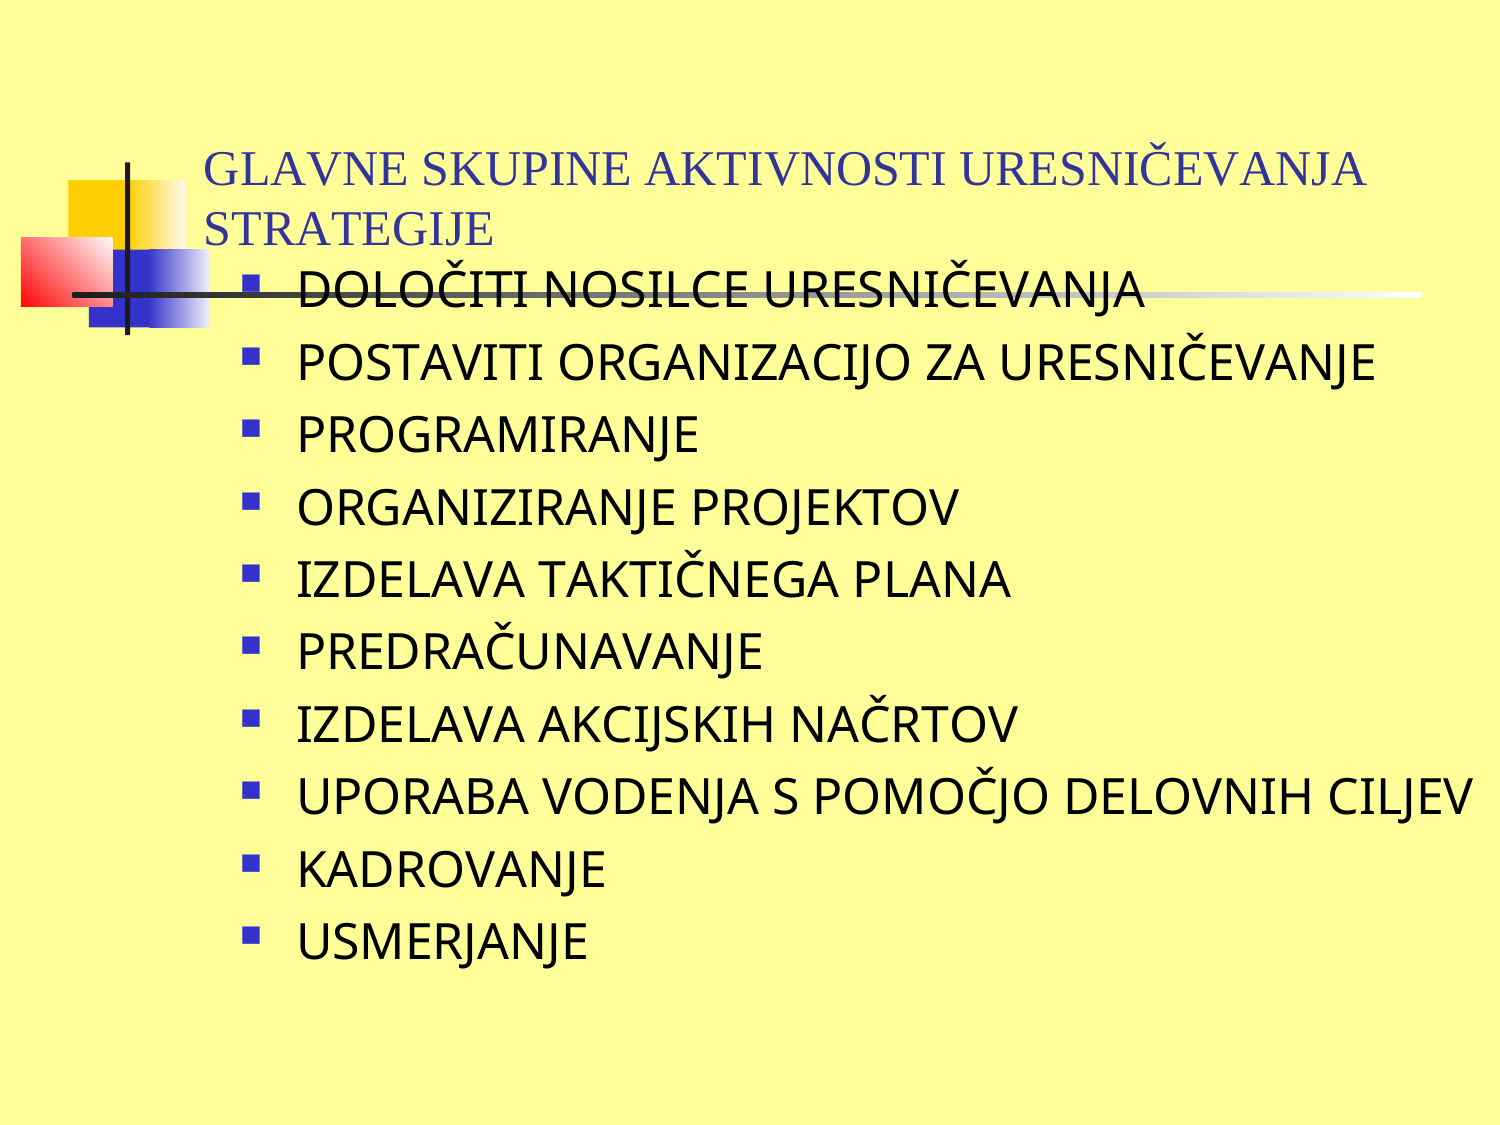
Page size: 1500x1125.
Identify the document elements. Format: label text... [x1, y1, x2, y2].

title GLAVNE SKUPINE AKTIVNOSTI URESNIČEVANJA STRATEGIJE [188, 101, 1468, 289]
list DOLOČITI NOSILCE URESNIČEVANJA POSTAVITI ORGANIZACIJO ZA URESNIČEVANJE PROGRAMIRANJE ORGANIZIRANJE PROJEKTOV IZDELAVA TAKTIČNEGA PLANA PREDRAČUNAVANJE IZDELAVA AKCIJSKIH NAČRTOV UPORABA VODENJA S POMOČJO DELOVNIH CILJEV KADROVANJE USMERJANJE [224, 249, 1500, 1001]
